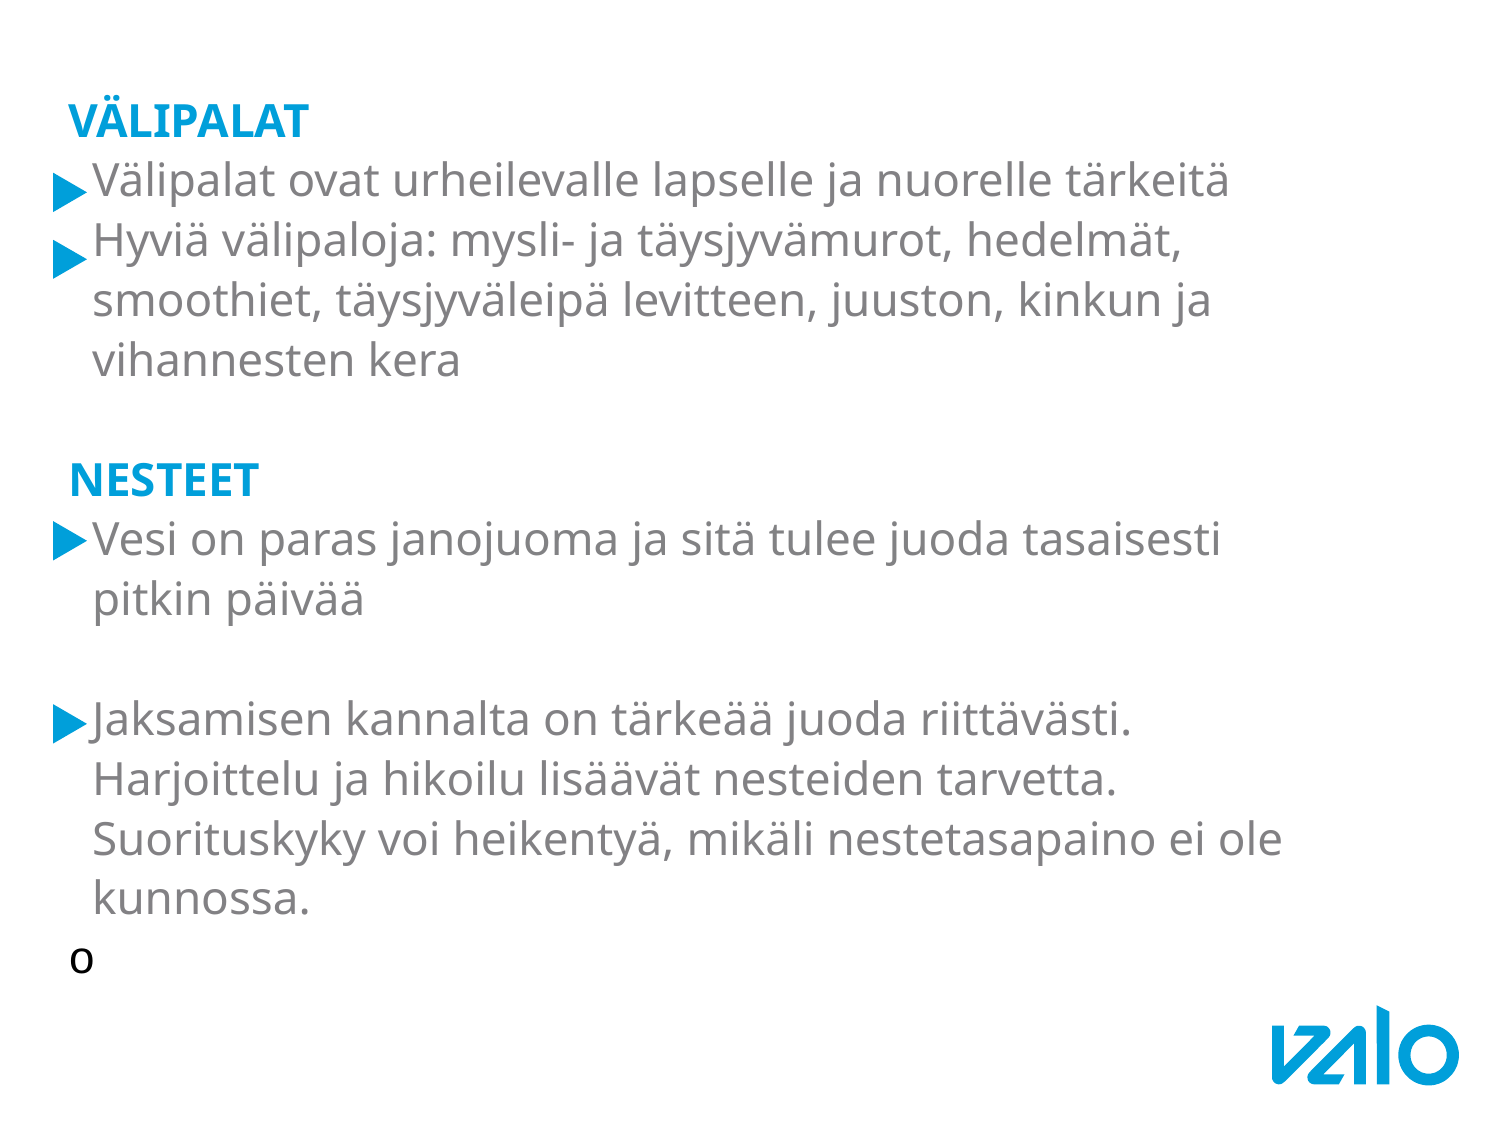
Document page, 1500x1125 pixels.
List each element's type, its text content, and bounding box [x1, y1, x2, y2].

text_box [53, 704, 87, 744]
text_box [53, 172, 87, 213]
list VÄLIPALAT Välipalat ovat urheilevalle lapselle ja nuorelle tärkeitä Hyviä välipaloja: mysli- ja täysjyvämurot, hedelmät, smoothiet, täysjyväleipä levitteen, juuston, kinkun ja vihannesten kera NESTEET Vesi on paras janojuoma ja sitä tulee juoda tasaisesti pitkin päivää Jaksamisen kannalta on tärkeää juoda riittävästi. Harjoittelu ja hikoilu lisäävät nesteiden tarvetta. Suorituskyky voi heikentyä, mikäli nestetasapaino ei ole kunnossa. [53, 90, 1388, 977]
text_box [53, 239, 87, 279]
text_box [53, 521, 87, 561]
